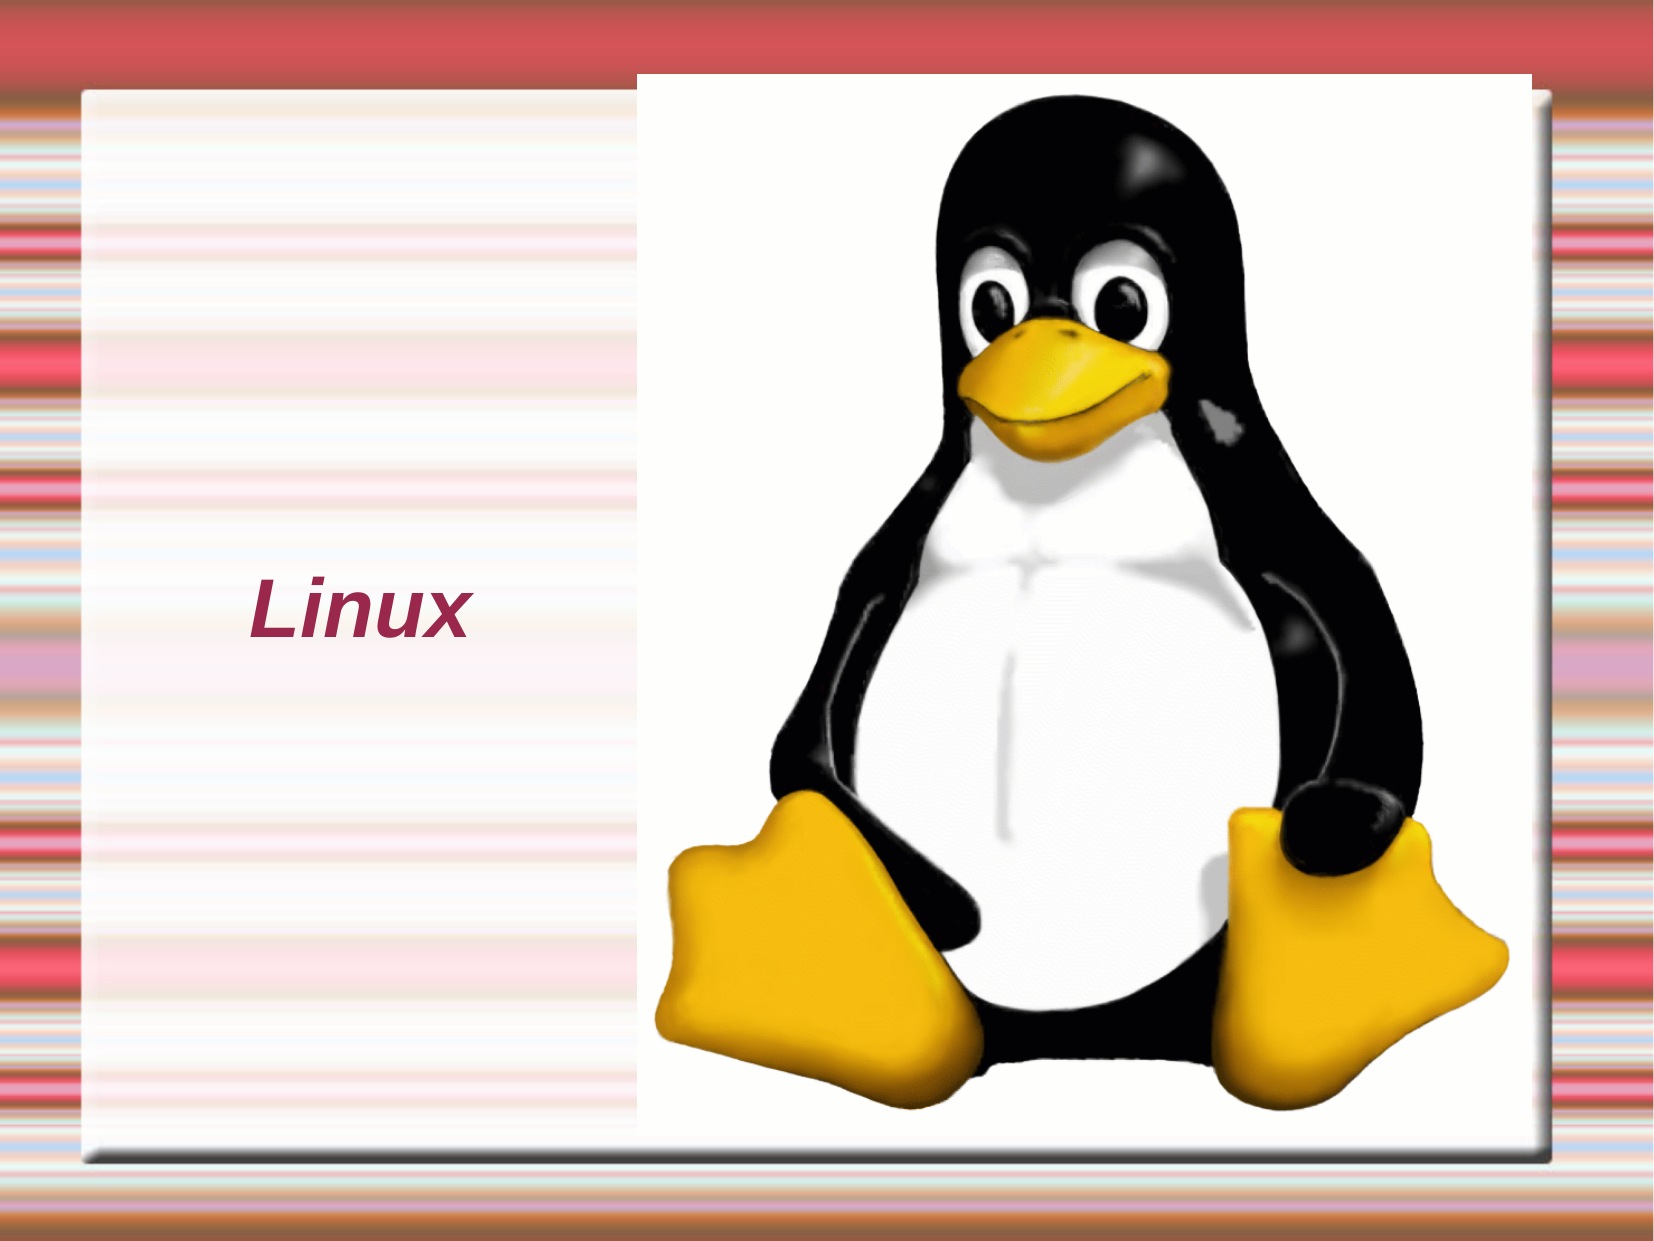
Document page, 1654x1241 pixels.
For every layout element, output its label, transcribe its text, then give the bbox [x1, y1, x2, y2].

title Linux [9, 505, 637, 713]
picture [0, 0, 1654, 1241]
